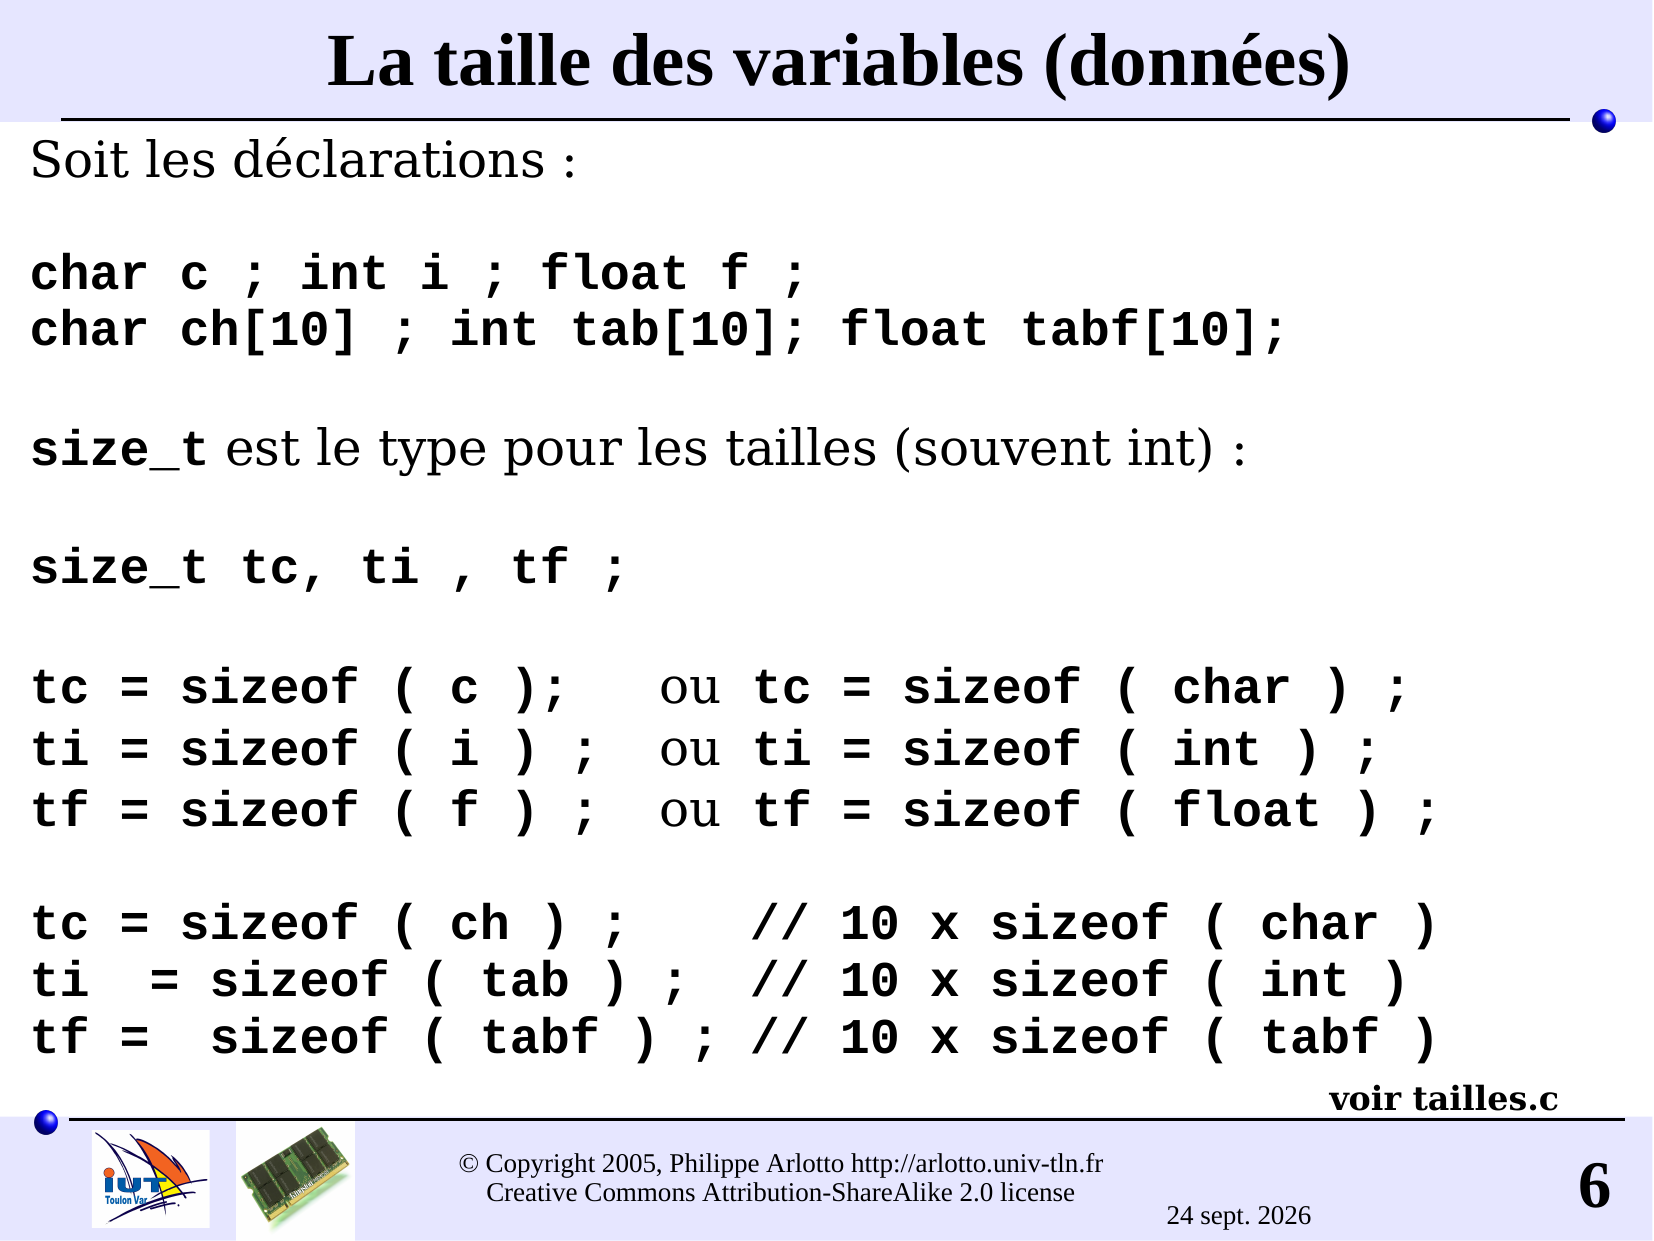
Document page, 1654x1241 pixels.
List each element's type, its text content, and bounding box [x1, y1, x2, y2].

title La taille des variables (données) [95, 14, 1585, 107]
text_box Soit les déclarations : char c ; int i ; float f ; char ch[10] ; int tab[10]; float tabf[10]; size_t est le type pour les tailles (souvent int) : size_t tc, ti , tf ; tc = sizeof ( c ); ou tc = sizeof ( char ) ; ti = sizeof ( i ) ; ou ti = sizeof ( int ) ; tf = sizeof ( f ) ; ou tf = sizeof ( float ) ; tc = sizeof ( ch ) ; // 10 x sizeof ( char ) ti = sizeof ( tab ) ; // 10 x sizeof ( int ) tf = sizeof ( tabf ) ; // 10 x sizeof ( tabf ) voir tailles.c [29, 130, 1595, 1126]
picture [236, 1126, 355, 1241]
